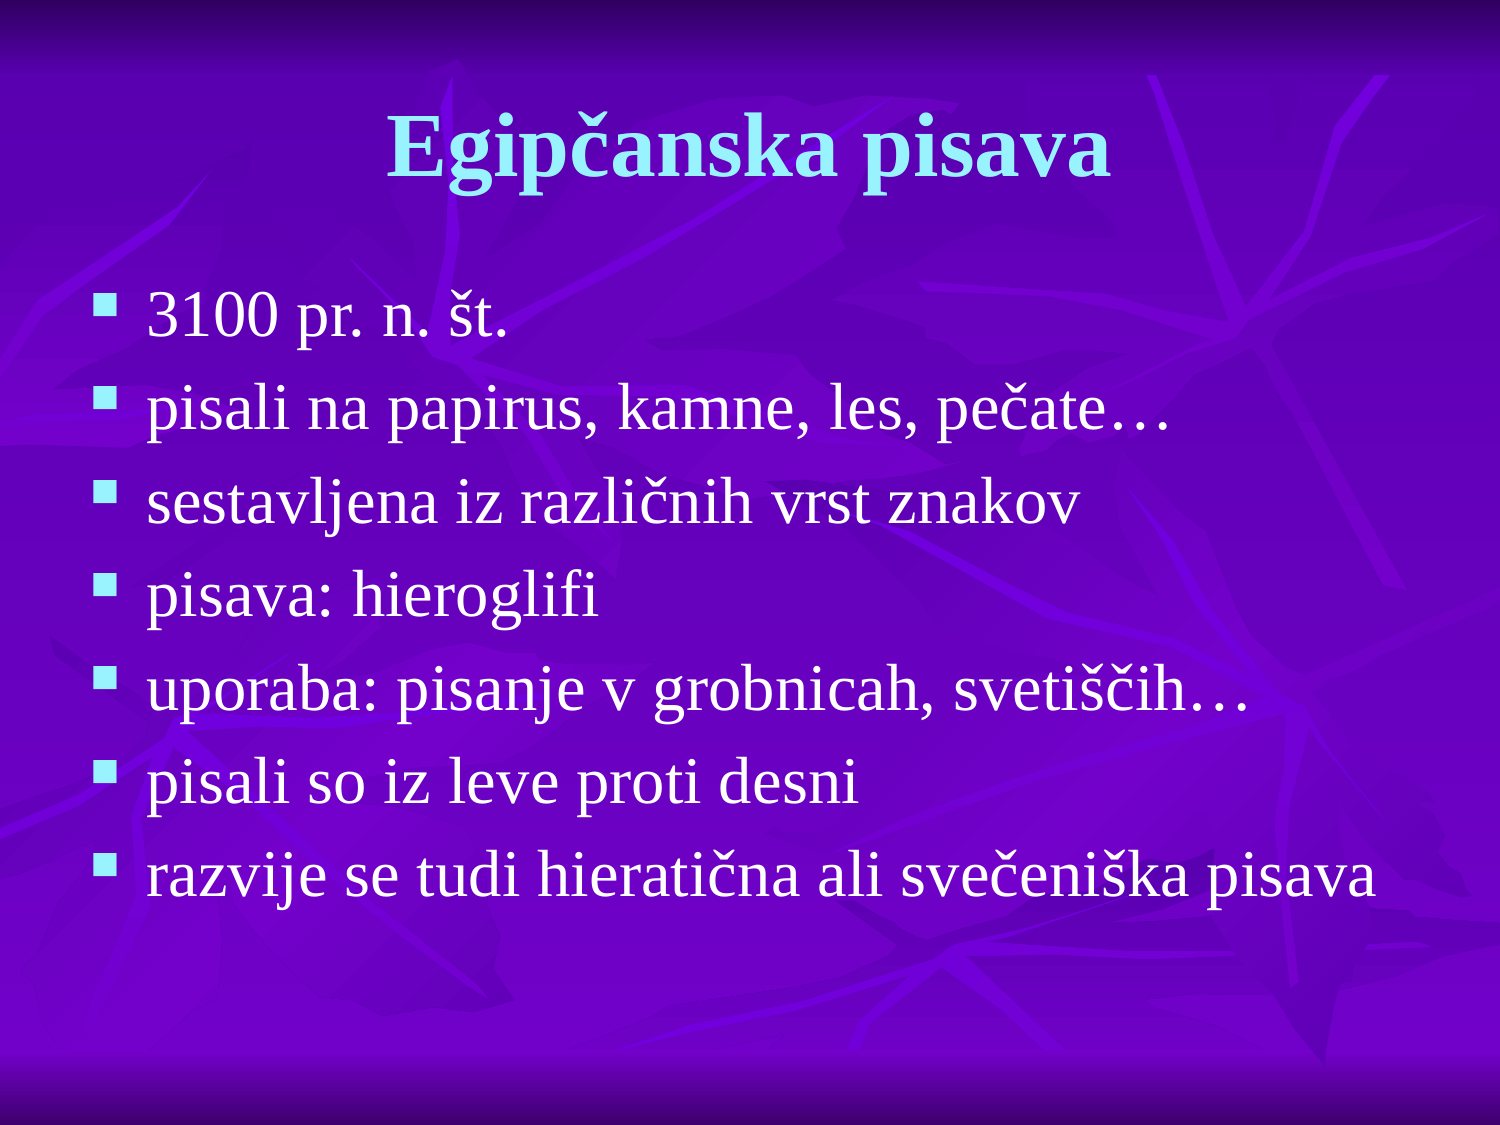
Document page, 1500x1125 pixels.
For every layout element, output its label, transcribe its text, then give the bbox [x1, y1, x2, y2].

list 3100 pr. n. št. pisali na papirus, kamne, les, pečate… sestavljena iz različnih vrst znakov pisava: hieroglifi uporaba: pisanje v grobnicah, svetiščih… pisali so iz leve proti desni razvije se tudi hieratična ali svečeniška pisava [75, 262, 1425, 1006]
title Egipčanska pisava [75, 45, 1425, 234]
